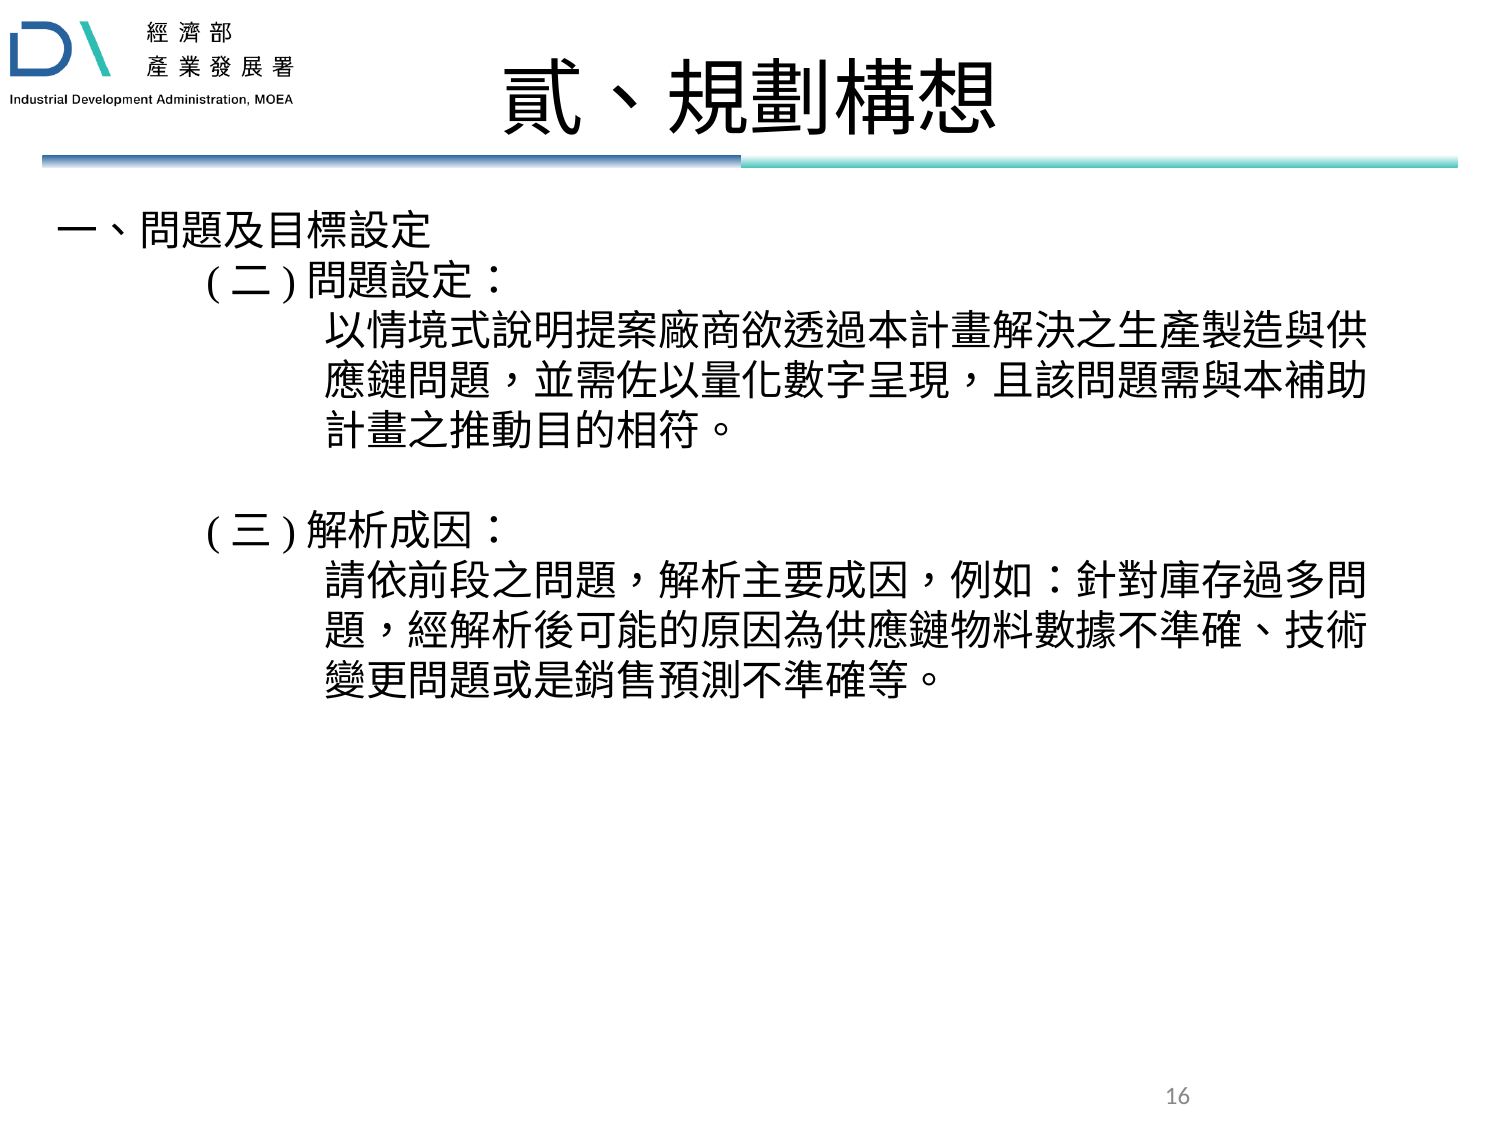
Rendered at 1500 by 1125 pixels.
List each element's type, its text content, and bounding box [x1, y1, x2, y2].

text_box 一、問題及目標設定 (二)問題設定： 以情境式說明提案廠商欲透過本計畫解決之生產製造與供應鏈問題，並需佐以量化數字呈現，且該問題需與本補助計畫之推動目的相符。 (三)解析成因： 請依前段之問題，解析主要成因，例如：針對庫存過多問題，經解析後可能的原因為供應鏈物料數據不準確、技術變更問題或是銷售預測不準確等。 [41, 196, 1391, 712]
text_box 16 [1149, 1065, 1500, 1125]
title 貳、規劃構想 [75, 19, 1426, 171]
